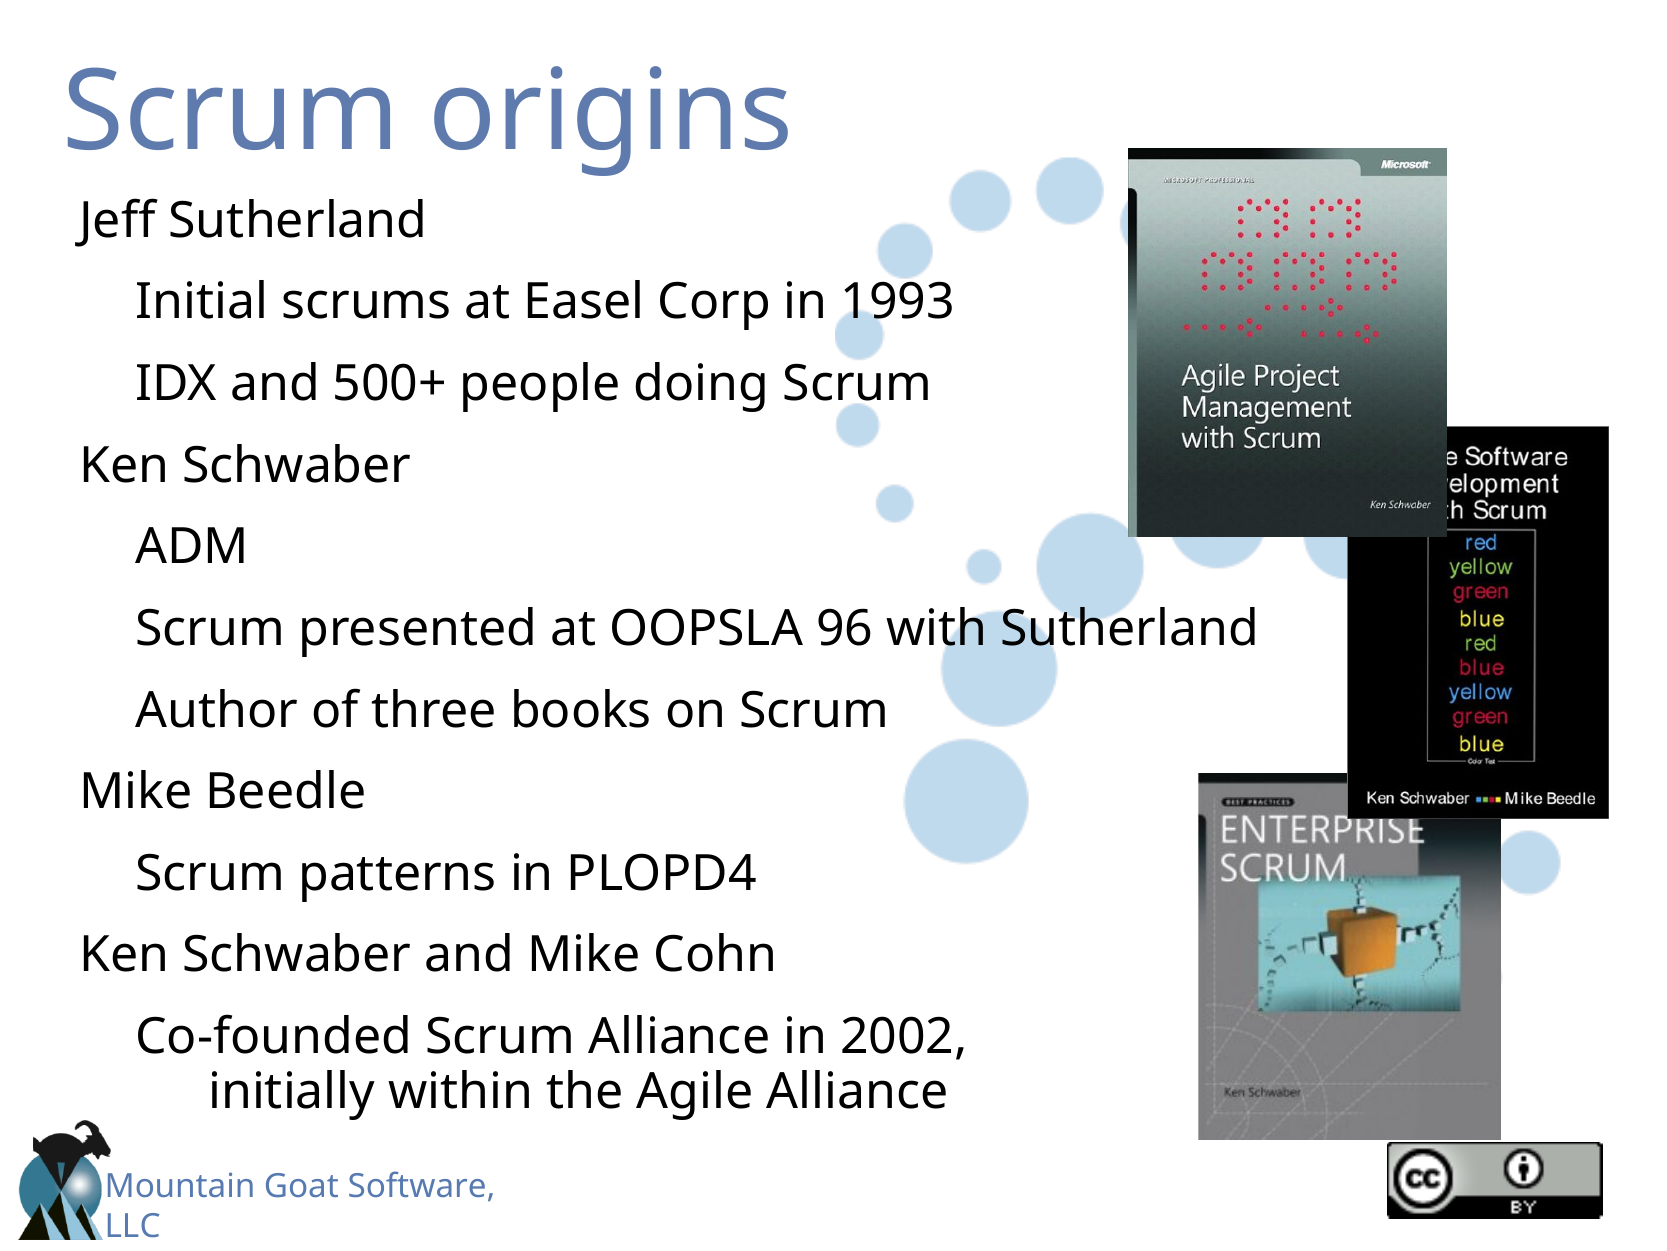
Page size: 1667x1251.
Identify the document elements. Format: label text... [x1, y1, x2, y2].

picture [1127, 147, 1610, 1140]
list Jeff Sutherland Initial scrums at Easel Corp in 1993 IDX and 500+ people doing Scrum Ken Schwaber ADM Scrum presented at OOPSLA 96 with Sutherland Author of three books on Scrum Mike Beedle Scrum patterns in PLOPD4 Ken Schwaber and Mike Cohn Co-founded Scrum Alliance in 2002, initially within the Agile Alliance [31, 187, 1321, 1188]
title Scrum origins [56, 18, 1609, 194]
picture [18, 1120, 111, 1240]
picture [1387, 1142, 1603, 1219]
